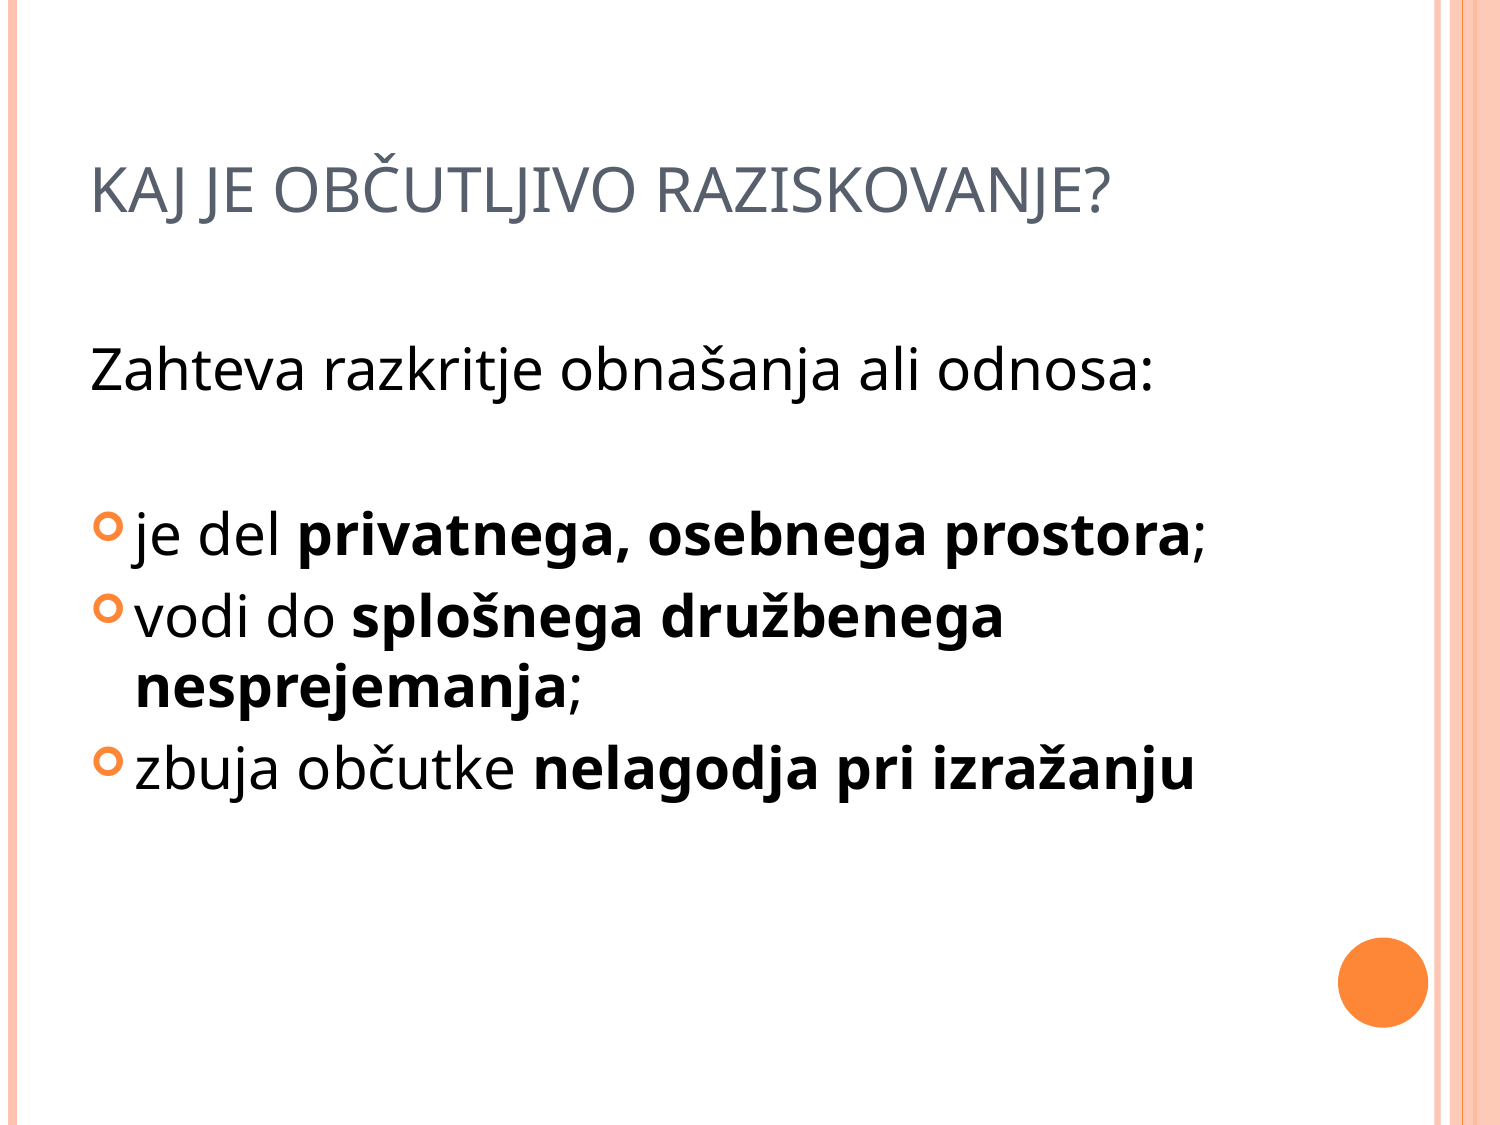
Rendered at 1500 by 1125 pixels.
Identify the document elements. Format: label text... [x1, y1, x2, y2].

list Zahteva razkritje obnašanja ali odnosa: je del privatnega, osebnega prostora; vodi do splošnega družbenega nesprejemanja; zbuja občutke nelagodja pri izražanju [75, 324, 1426, 1043]
title KAJ JE OBČUTLJIVO RAZISKOVANJE? [74, 44, 1300, 233]
